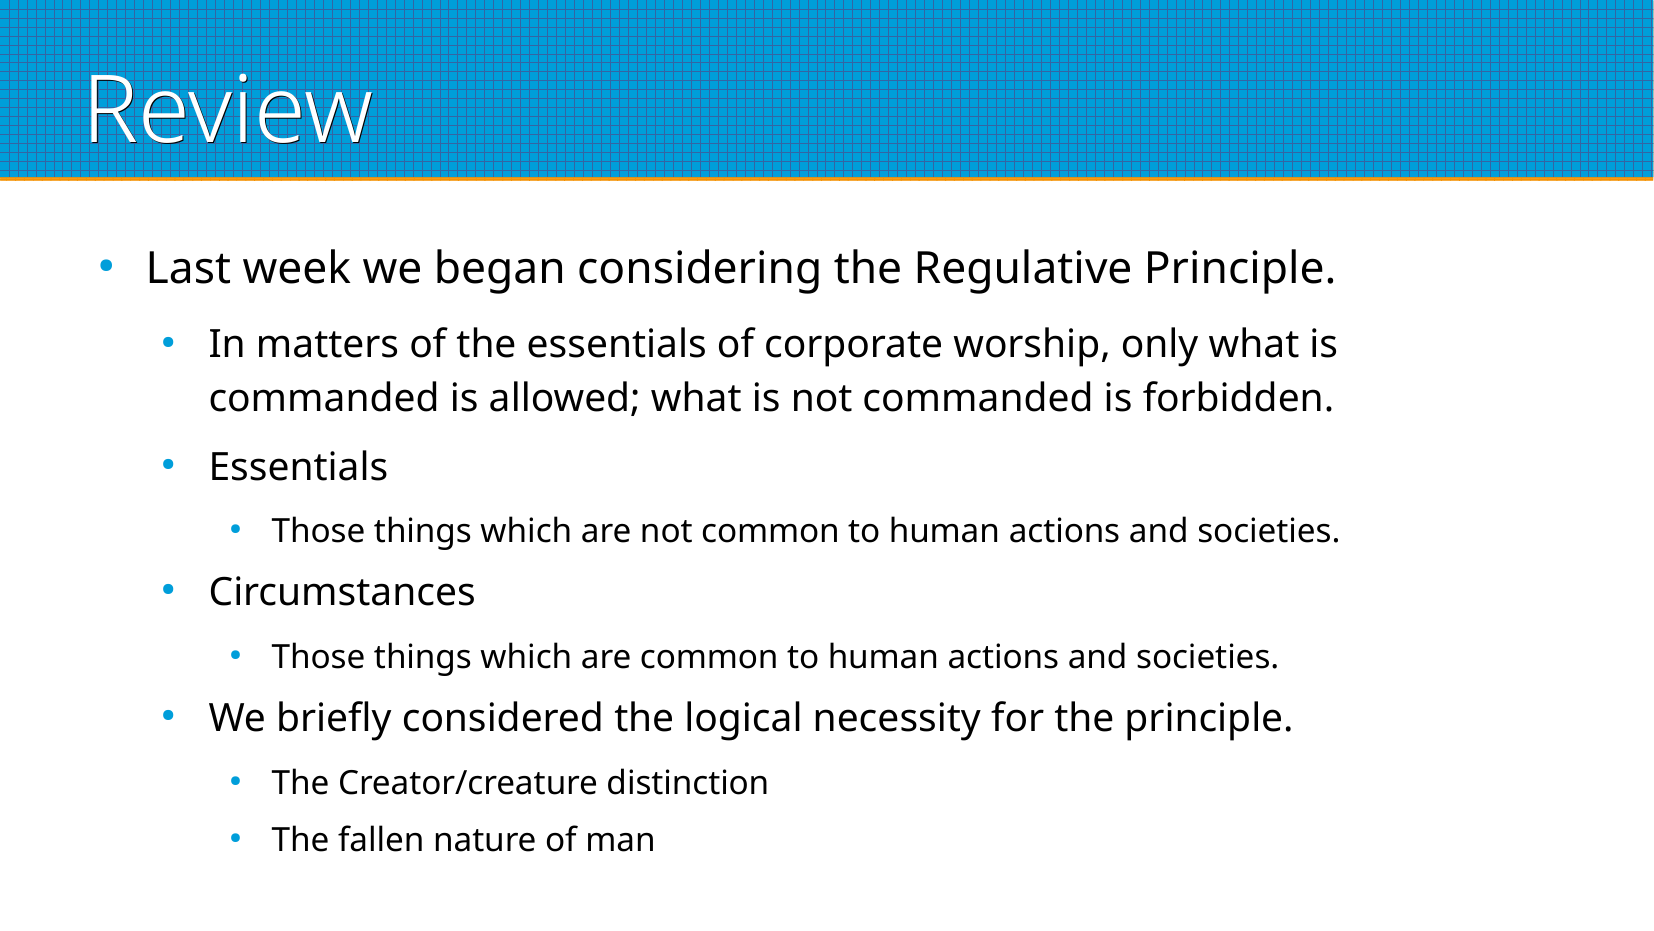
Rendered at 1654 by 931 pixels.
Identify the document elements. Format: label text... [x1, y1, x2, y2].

list Last week we began considering the Regulative Principle. In matters of the essentials of corporate worship, only what is commanded is allowed; what is not commanded is forbidden. Essentials Those things which are not common to human actions and societies. Circumstances Those things which are common to human actions and societies. We briefly considered the logical necessity for the principle. The Creator/creature distinction The fallen nature of man [82, 236, 1563, 863]
title Review [82, 14, 1571, 171]
